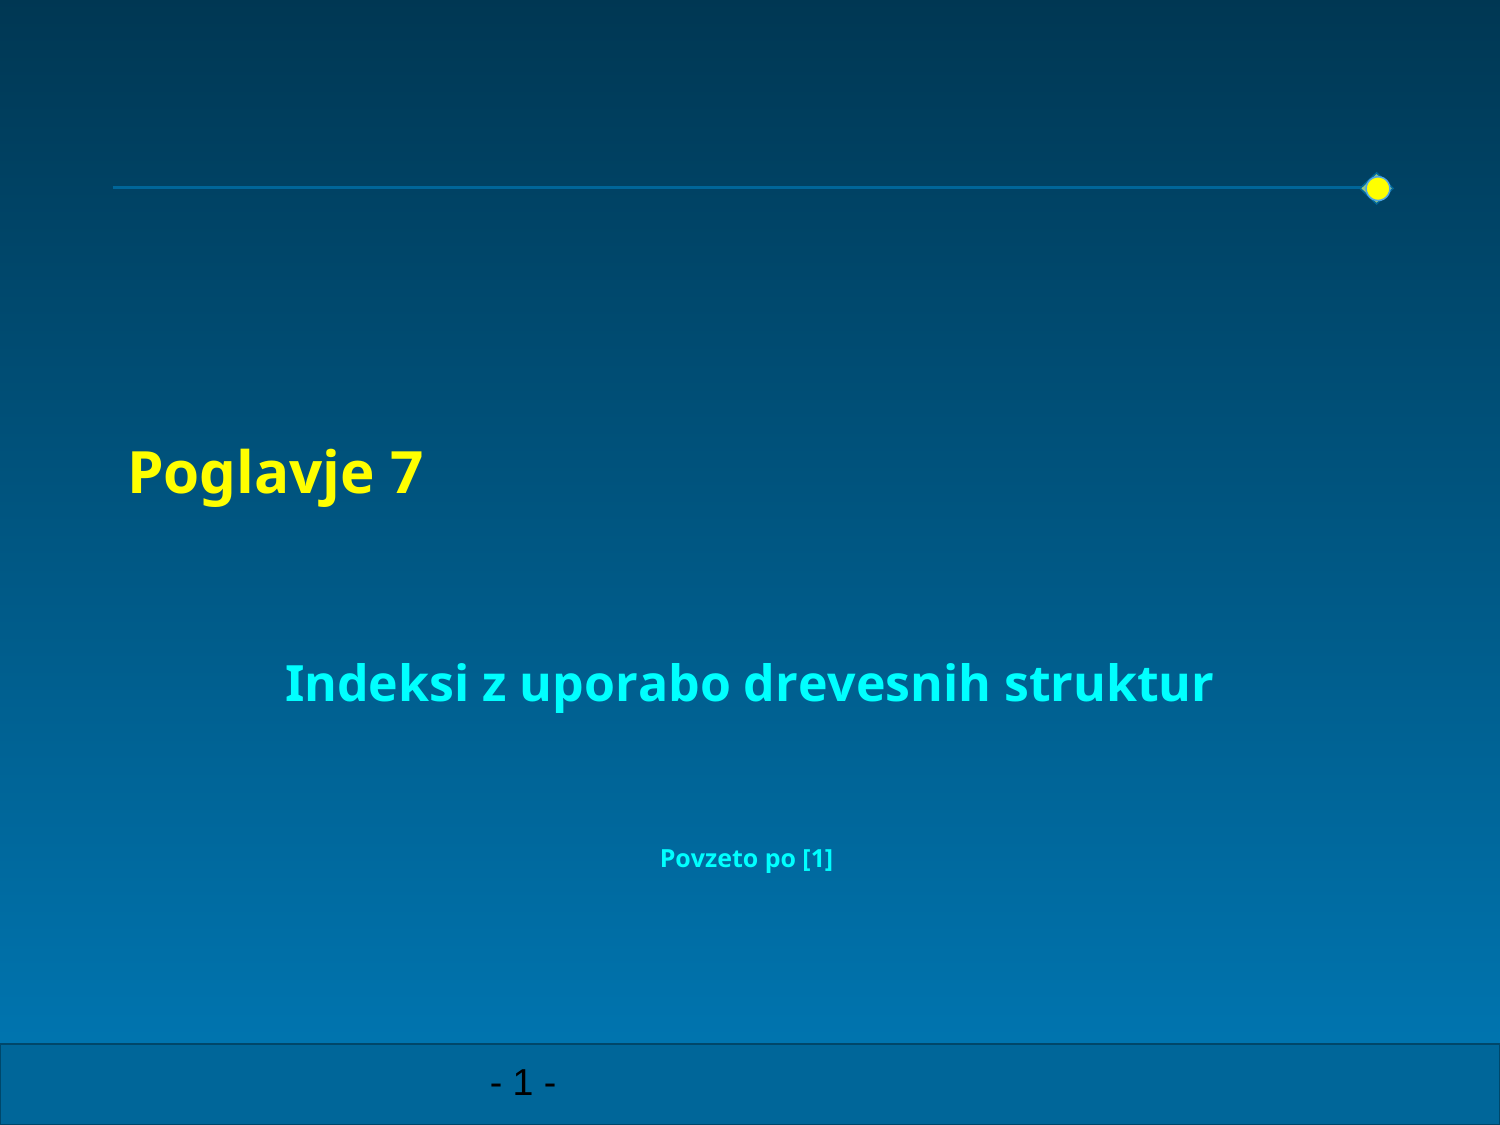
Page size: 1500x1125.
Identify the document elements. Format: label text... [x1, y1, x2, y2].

title Poglavje 7 [112, 349, 1388, 591]
subtitle Indeksi z uporabo drevesnih struktur Povzeto po [1] [225, 637, 1276, 932]
